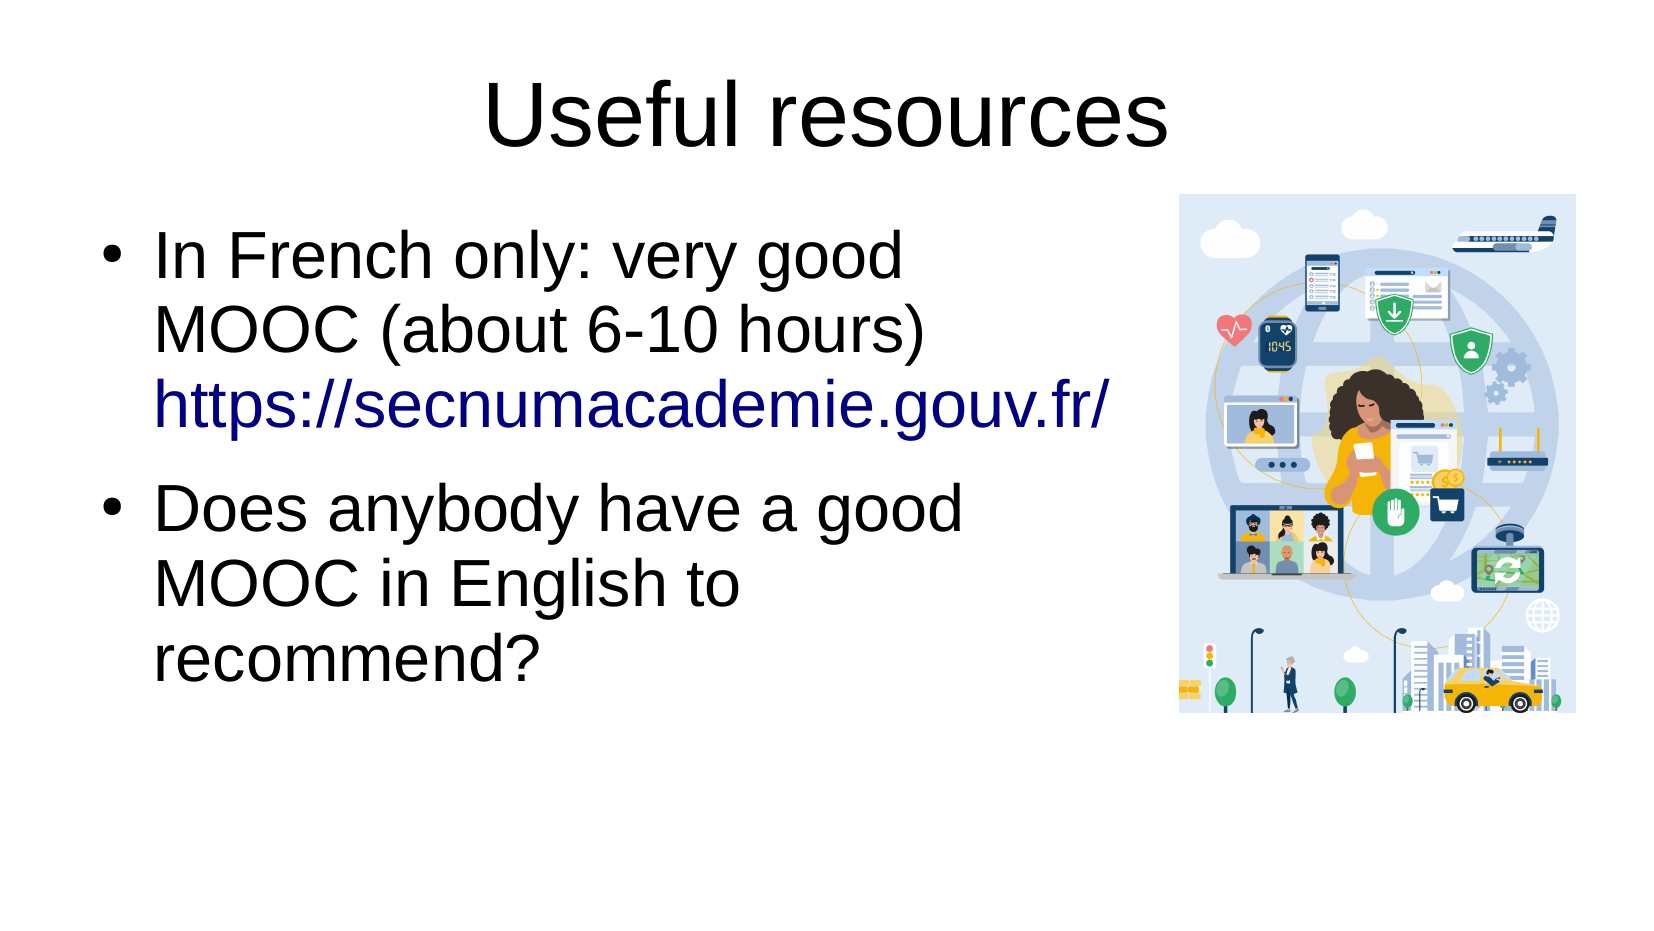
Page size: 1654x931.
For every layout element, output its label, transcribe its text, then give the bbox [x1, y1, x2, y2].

title Useful resources [82, 37, 1571, 193]
picture [1179, 194, 1576, 713]
list In French only: very good MOOC (about 6-10 hours) https://secnumacademie.gouv.fr/ Does anybody have a good MOOC in English to recommend? [82, 217, 1126, 758]
